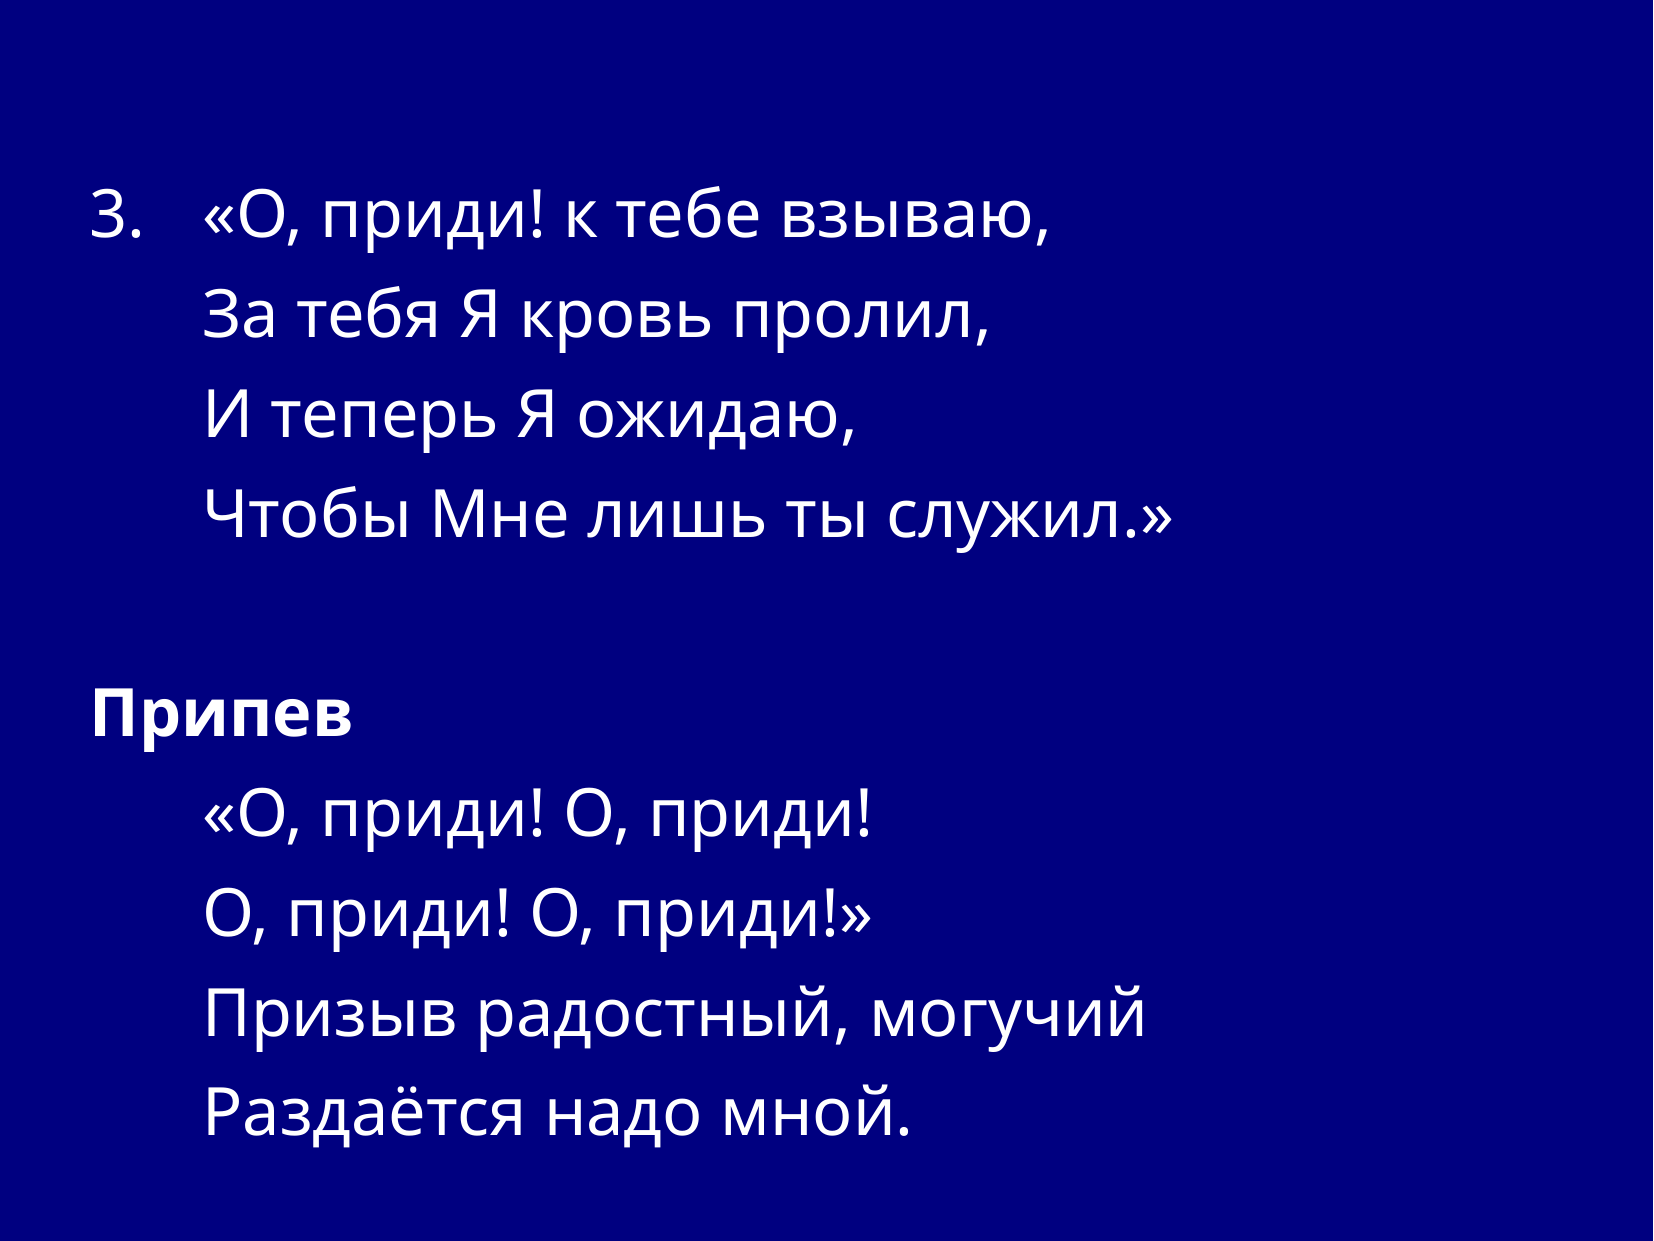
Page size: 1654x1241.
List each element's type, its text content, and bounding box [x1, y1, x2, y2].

text_box 3. «О, приди! к тебе взываю, За тебя Я кровь пролил, И теперь Я ожидаю, Чтобы Мне лишь ты служил.» Припев «О, приди! О, приди! О, приди! О, приди!» Призыв радостный, могучий Раздаётся надо мной. [75, 150, 1576, 1163]
